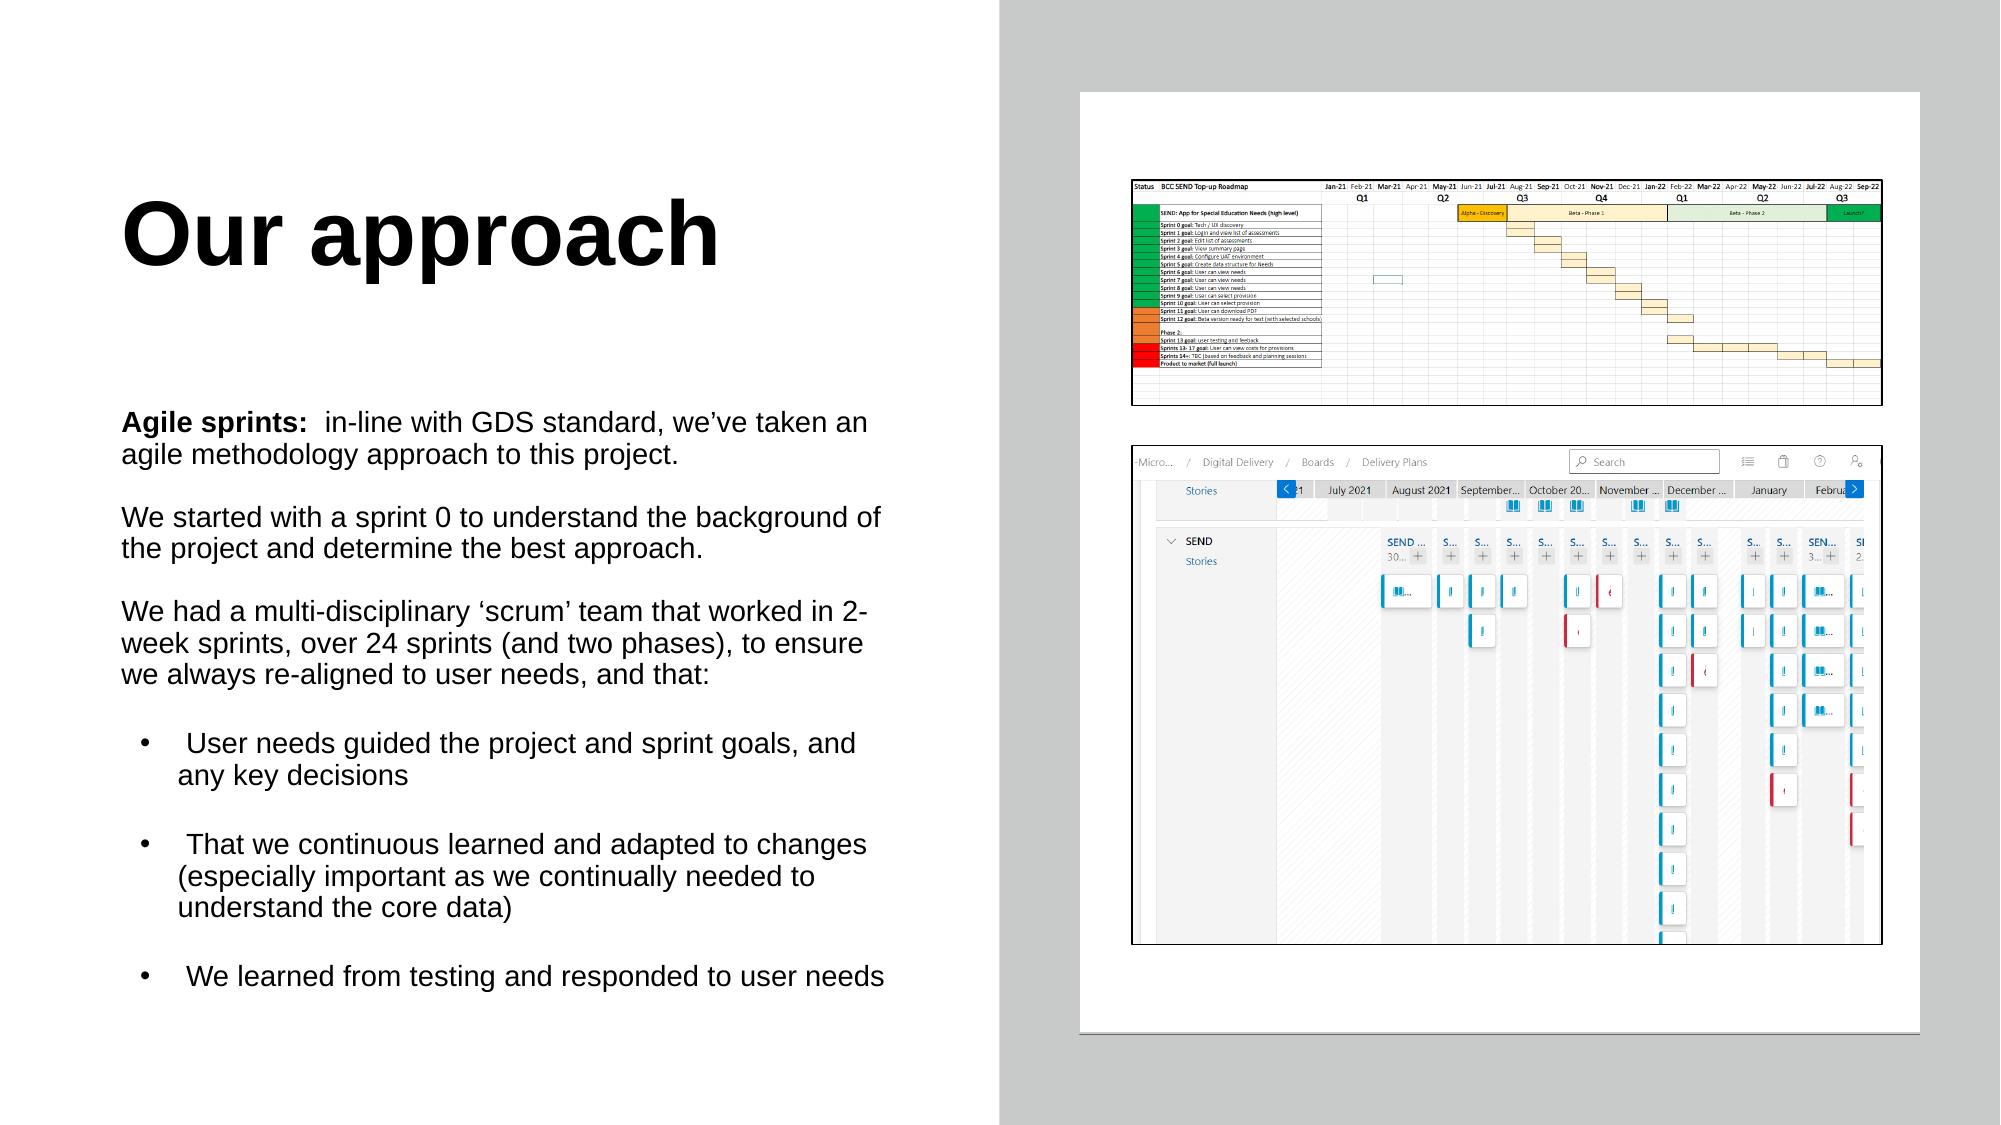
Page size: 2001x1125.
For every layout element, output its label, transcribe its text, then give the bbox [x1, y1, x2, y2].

picture [1132, 181, 1882, 405]
picture [1132, 446, 1882, 944]
text_box Agile sprints: in-line with GDS standard, we’ve taken an agile methodology approach to this project. We started with a sprint 0 to understand the background of the project and determine the best approach. We had a multi-disciplinary ‘scrum’ team that worked in 2-week sprints, over 24 sprints (and two phases), to ensure we always re-aligned to user needs, and that: User needs guided the project and sprint goals, and any key decisions That we continuous learned and adapted to changes (especially important as we continually needed to understand the core data) We learned from testing and responded to user needs [106, 399, 918, 1021]
text_box [999, 0, 2000, 1125]
title Our approach [106, 103, 918, 370]
